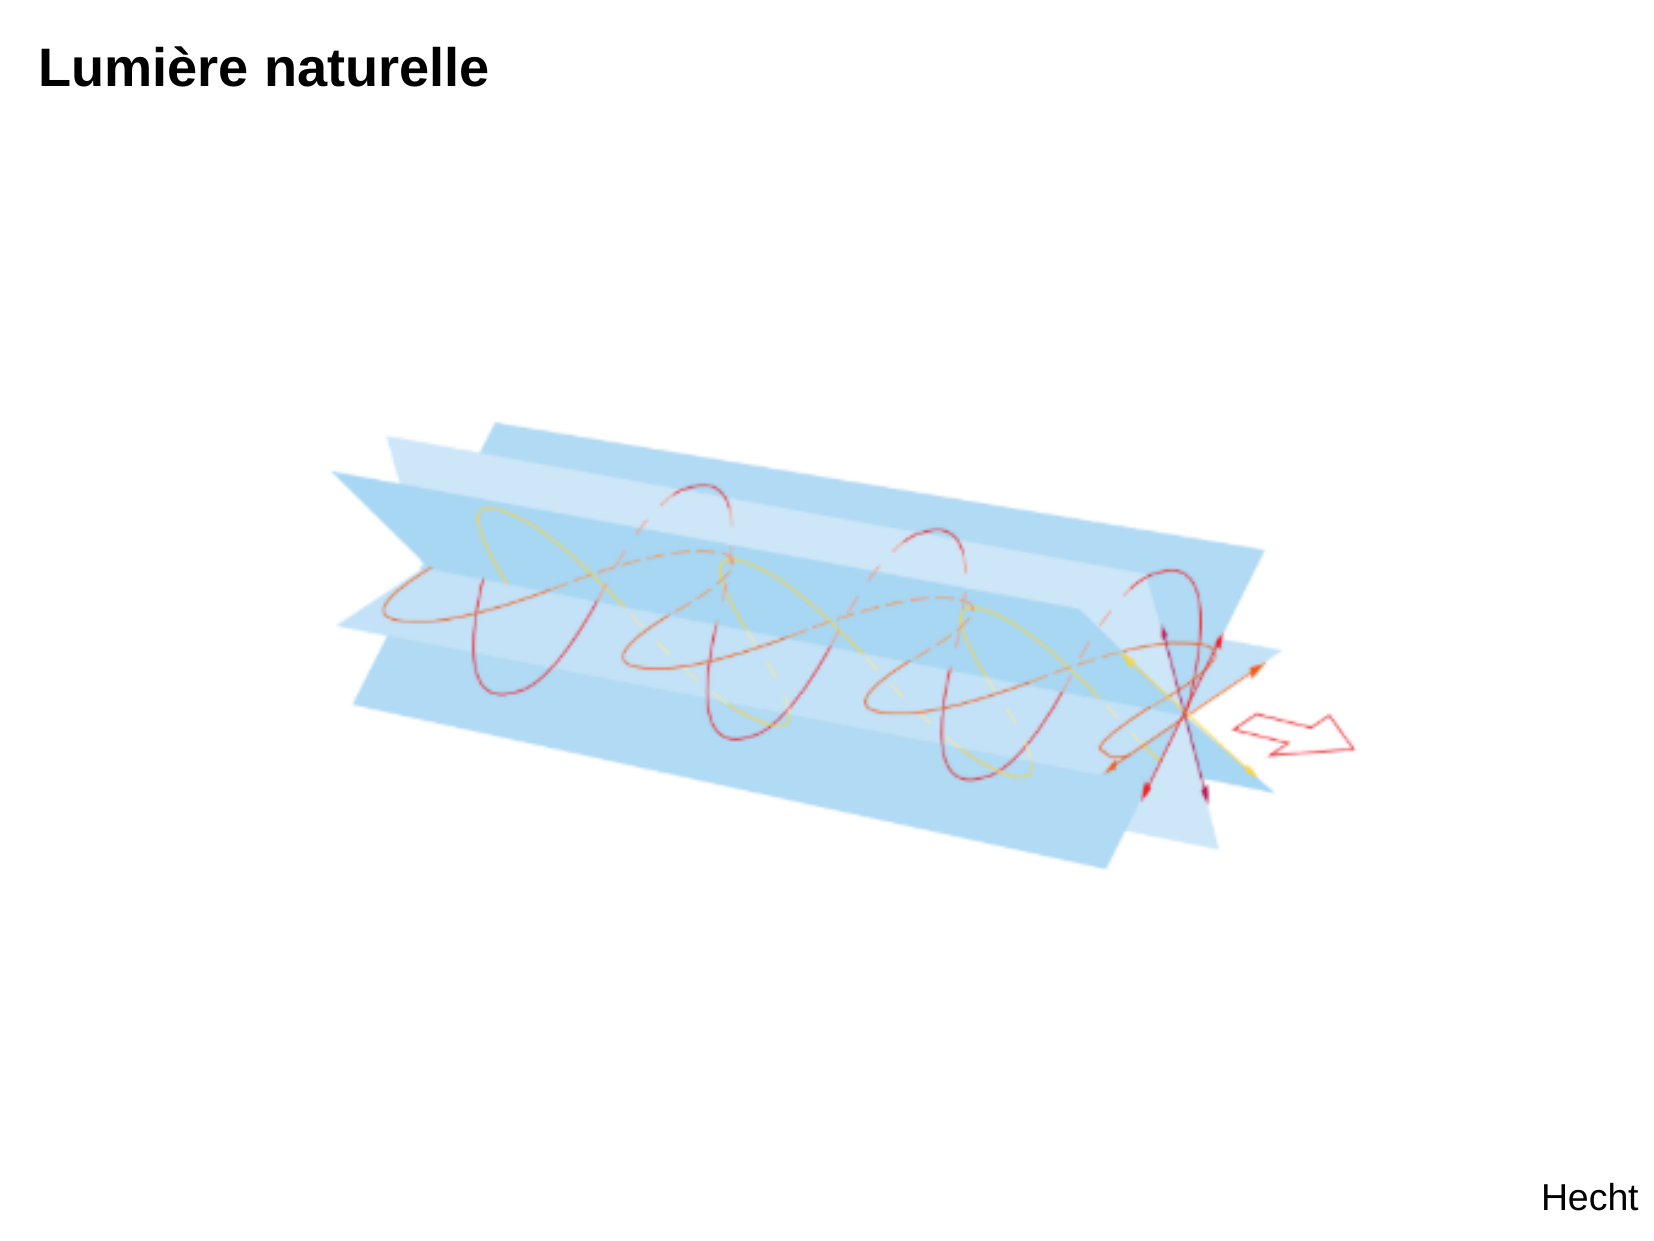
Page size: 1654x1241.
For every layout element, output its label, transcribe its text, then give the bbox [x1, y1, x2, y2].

text_box Lumière naturelle [23, 29, 721, 107]
text_box Hecht [1228, 1169, 1654, 1227]
picture [262, 362, 1406, 886]
